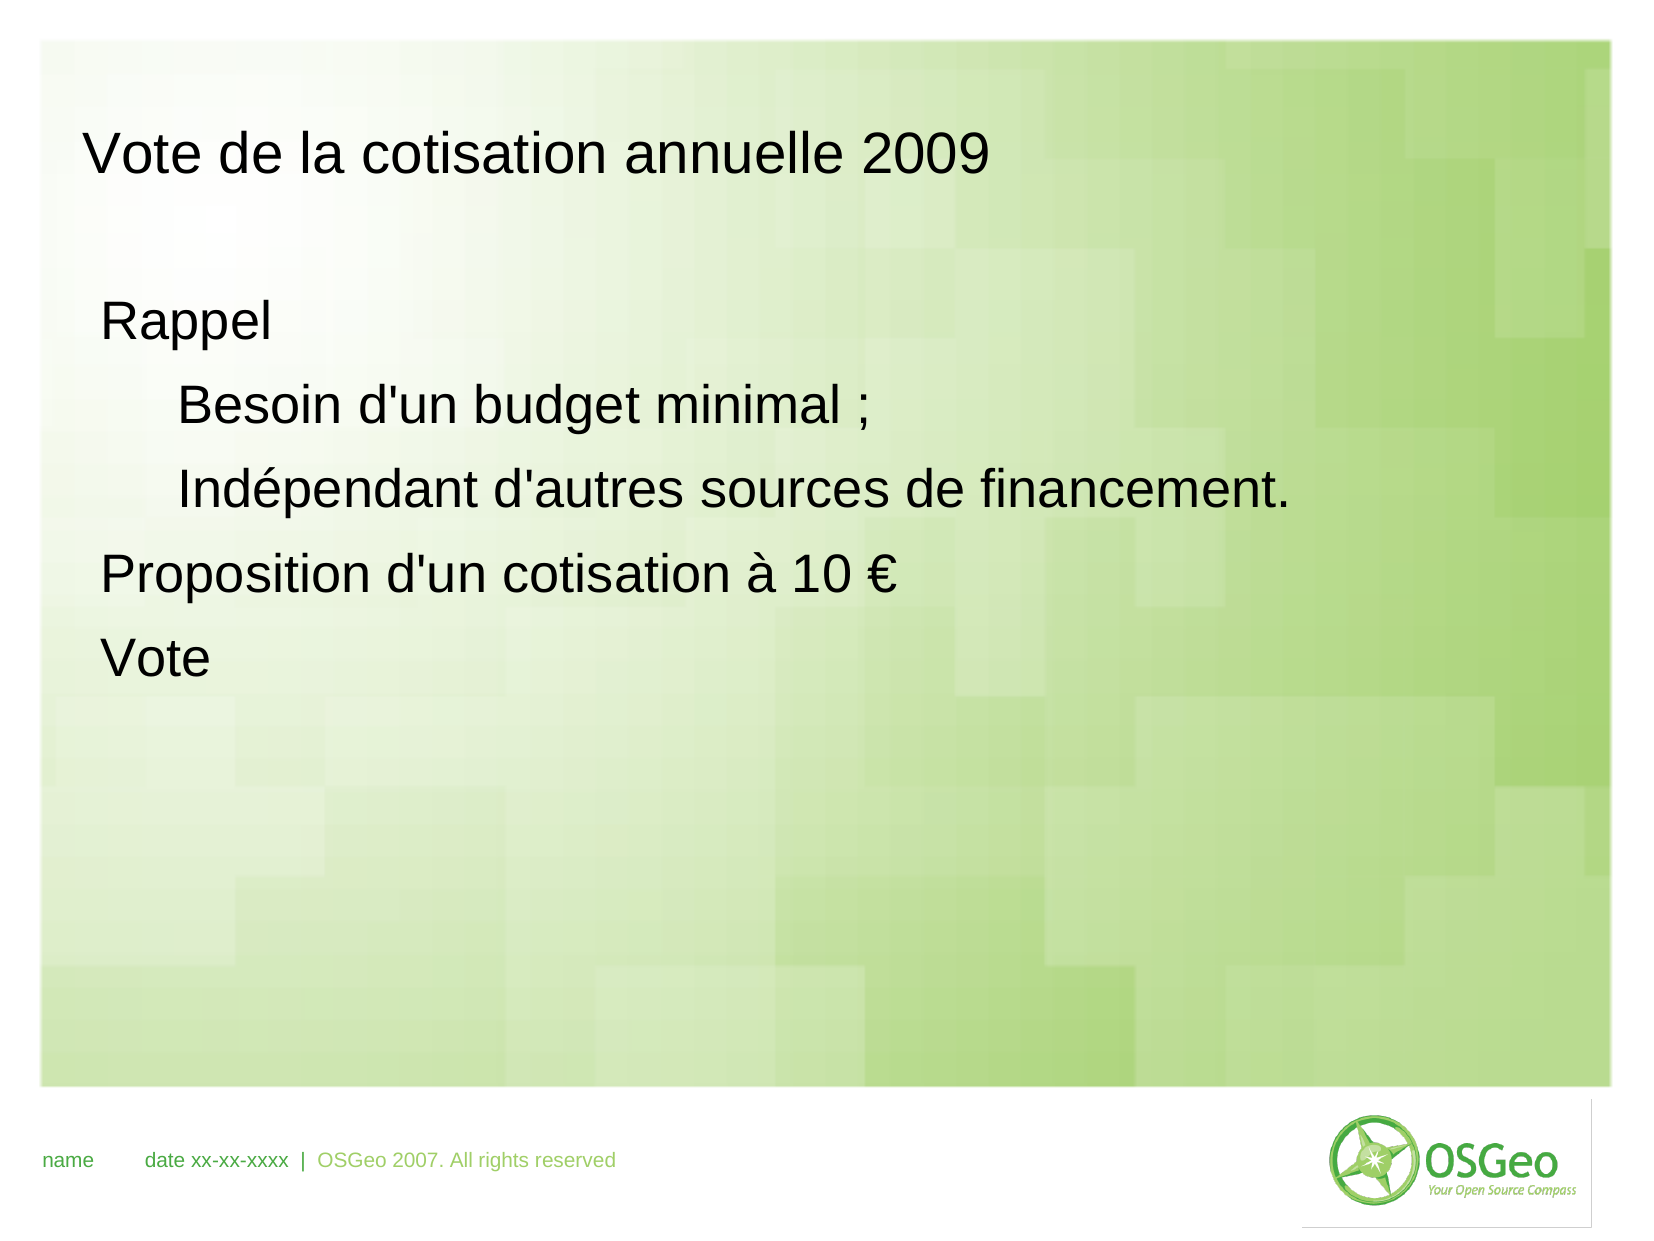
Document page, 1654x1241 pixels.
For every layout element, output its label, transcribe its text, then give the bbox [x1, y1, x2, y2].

picture [0, 1, 1654, 1239]
title Vote de la cotisation annuelle 2009 [82, 49, 1571, 257]
list Rappel Besoin d'un budget minimal ; Indépendant d'autres sources de financement. Proposition d'un cotisation à 10 € Vote [82, 290, 1571, 1109]
